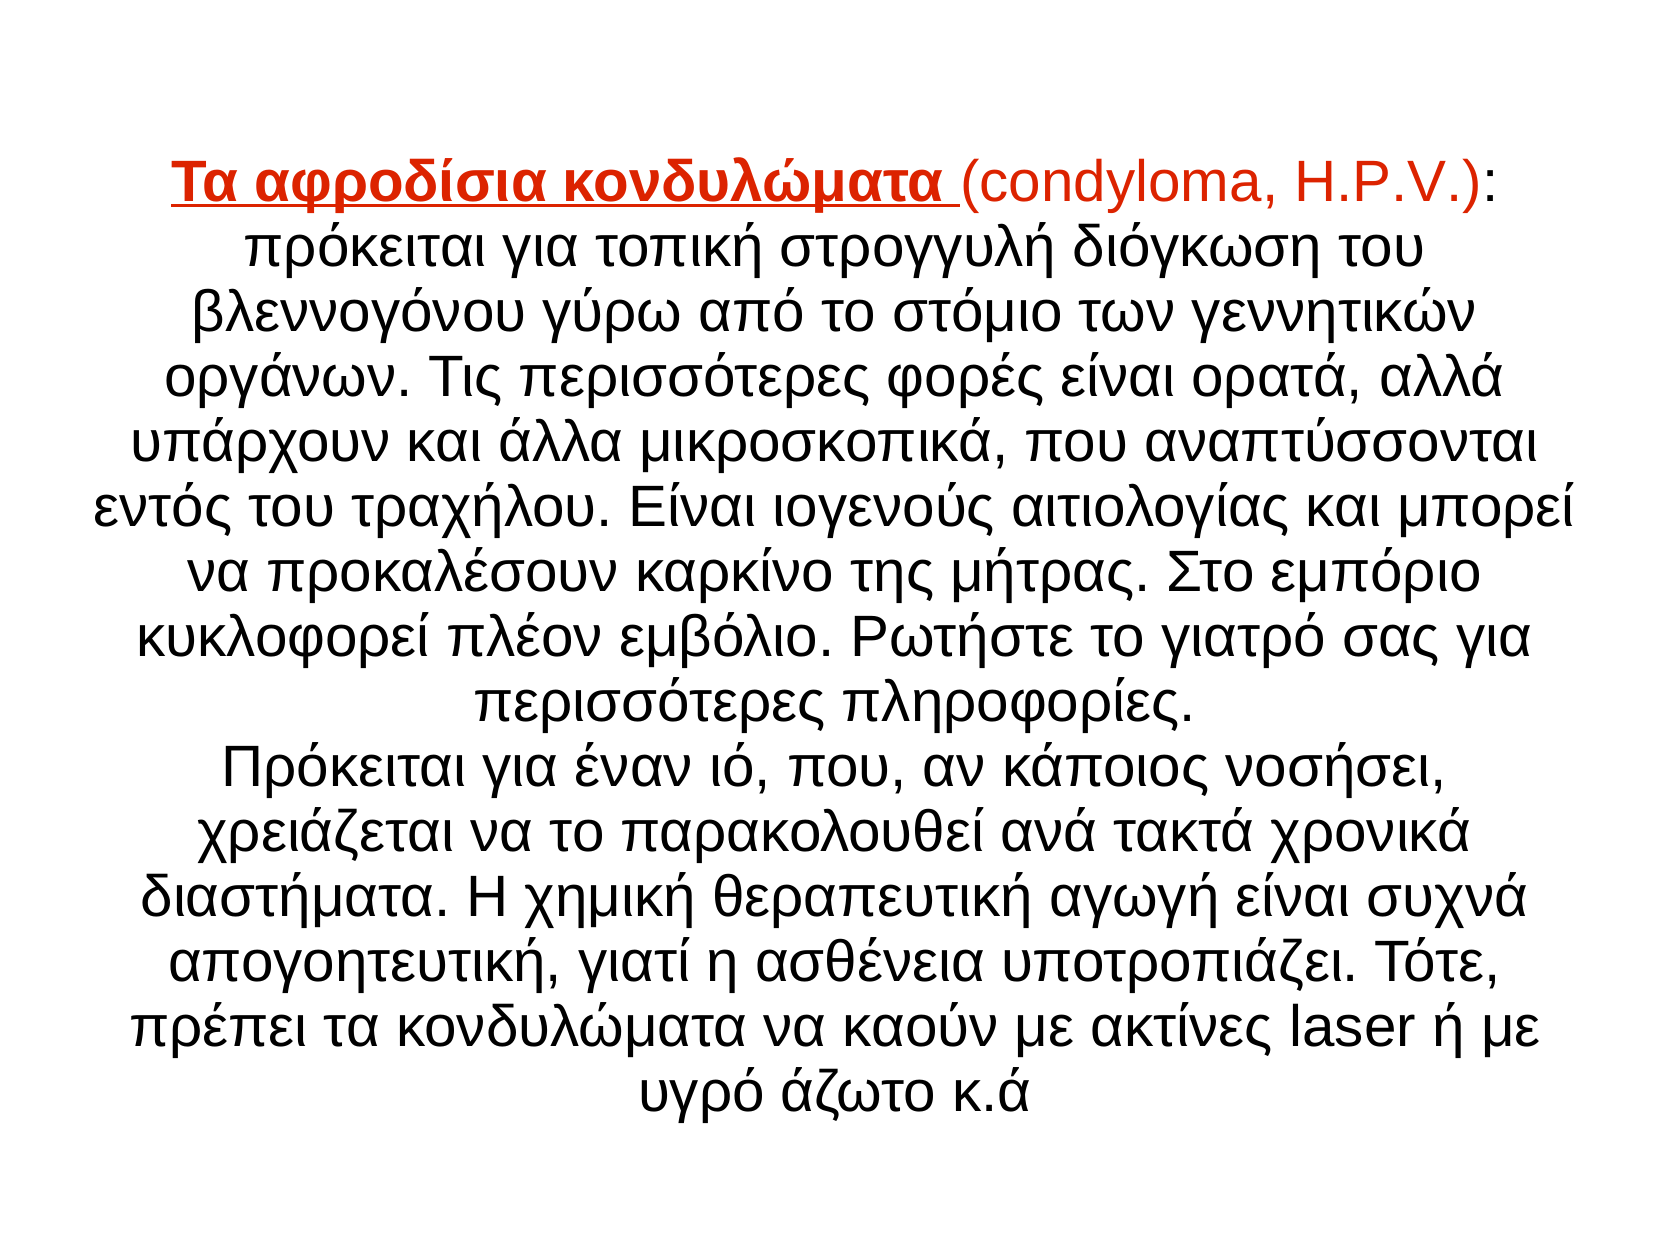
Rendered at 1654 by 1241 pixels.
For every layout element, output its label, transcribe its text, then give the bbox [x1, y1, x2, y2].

subtitle Τα αφροδίσια κονδυλώματα (condyloma, H.P.V.): πρόκειται για τοπική στρογγυλή διόγκωση του βλεννογόνου γύρω από το στόμιο των γεννητικών οργάνων. Τις περισσότερες φορές είναι ορατά, αλλά υπάρχουν και άλλα μικροσκοπικά, που αναπτύσσονται εντός του τραχήλου. Είναι ιογενούς αιτιολογίας και μπορεί να προκαλέσουν καρκίνο της μήτρας. Στο εμπόριο κυκλοφορεί πλέον εμβόλιο. Ρωτήστε το γιατρό σας για περισσότερες πληροφορίες. Πρόκειται για έναν ιό, που, αν κάποιος νοσήσει, χρειάζεται να το παρακολουθεί ανά τακτά χρονικά διαστήματα. Η χημική θεραπευτική αγωγή είναι συχνά απογοητευτική, γιατί η ασθένεια υποτροπιάζει. Τότε, πρέπει τα κονδυλώματα να καούν με ακτίνες laser ή με υγρό άζωτο κ.ά [90, 149, 1580, 1123]
